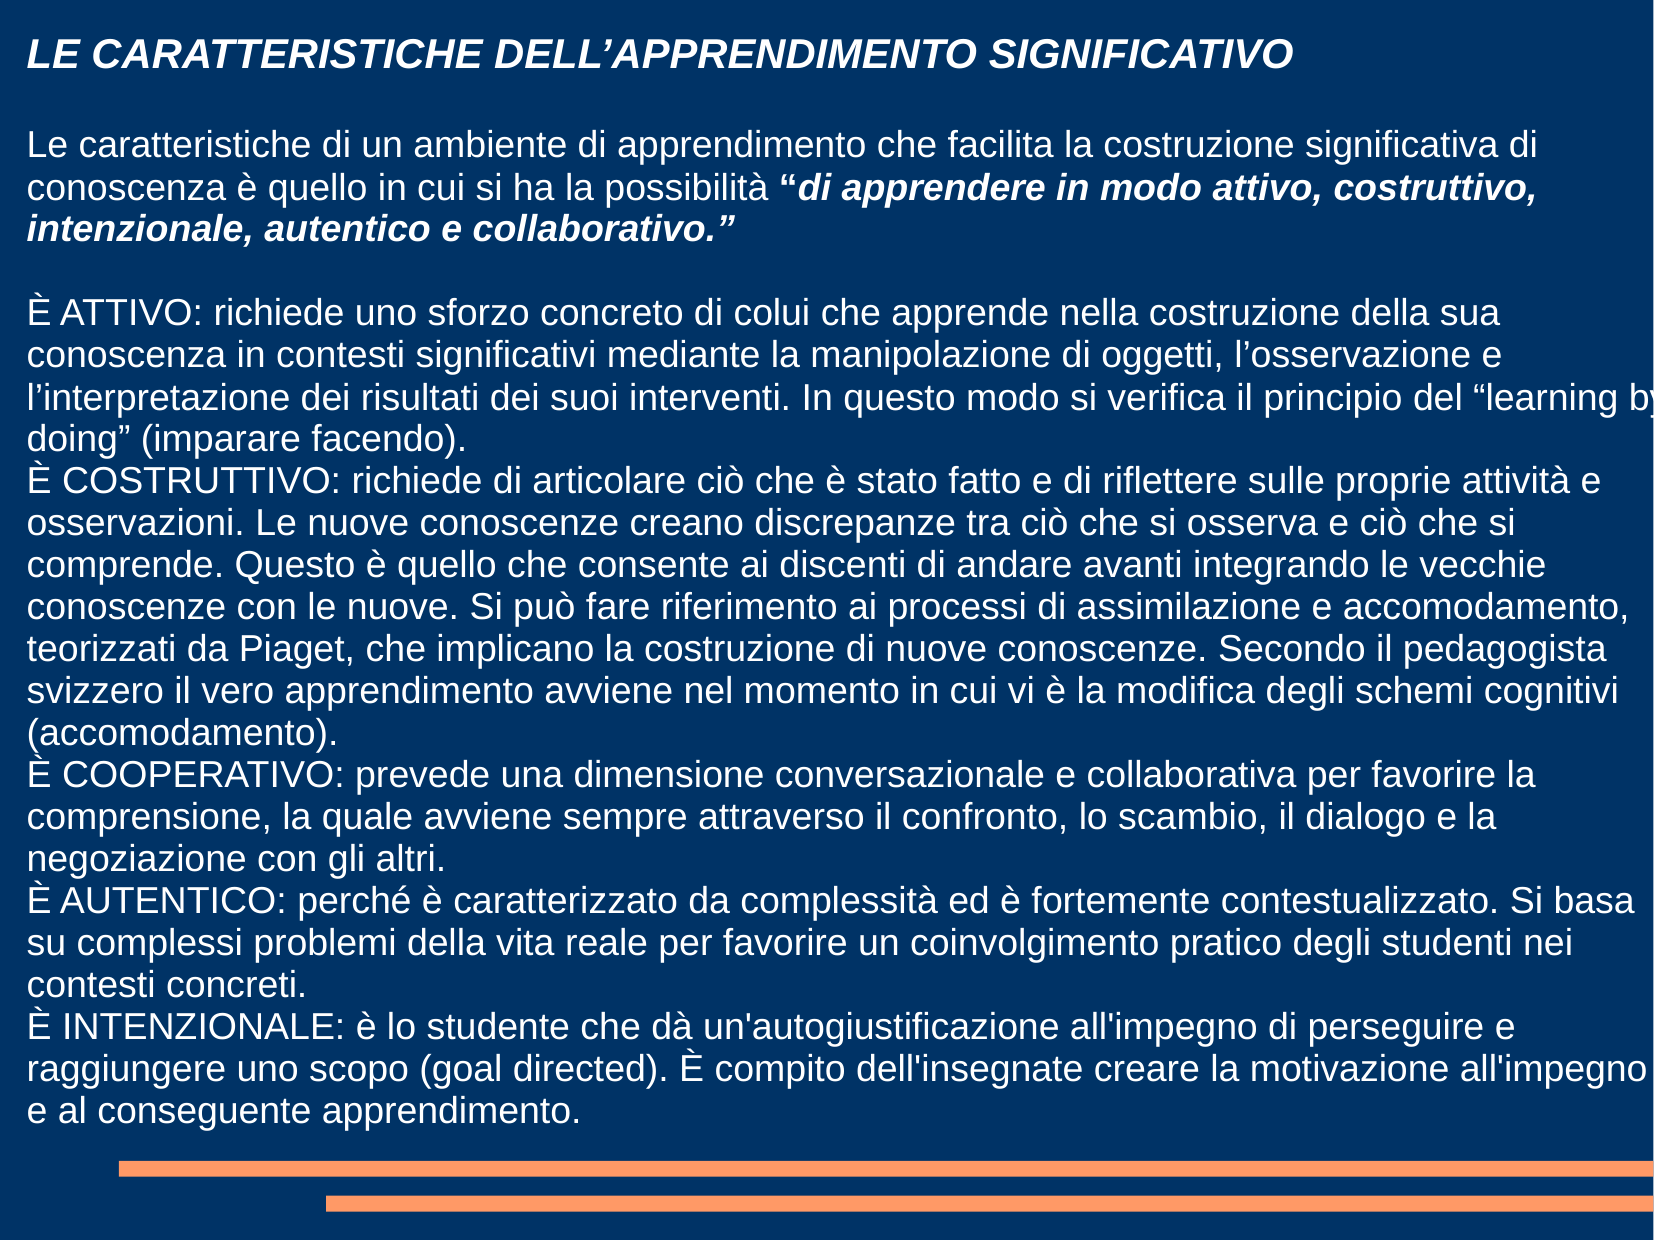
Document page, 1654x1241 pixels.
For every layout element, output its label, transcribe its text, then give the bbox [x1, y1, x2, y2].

text_box LE CARATTERISTICHE DELL’APPRENDIMENTO SIGNIFICATIVO Le caratteristiche di un ambiente di apprendimento che facilita la costruzione significativa di conoscenza è quello in cui si ha la possibilità “di apprendere in modo attivo, costruttivo, intenzionale, autentico e collaborativo.” È ATTIVO: richiede uno sforzo concreto di colui che apprende nella costruzione della sua conoscenza in contesti significativi mediante la manipolazione di oggetti, l’osservazione e l’interpretazione dei risultati dei suoi interventi. In questo modo si verifica il principio del “learning by doing” (imparare facendo). È COSTRUTTIVO: richiede di articolare ciò che è stato fatto e di riflettere sulle proprie attività e osservazioni. Le nuove conoscenze creano discrepanze tra ciò che si osserva e ciò che si comprende. Questo è quello che consente ai discenti di andare avanti integrando le vecchie conoscenze con le nuove. Si può fare riferimento ai processi di assimilazione e accomodamento, teorizzati da Piaget, che implicano la costruzione di nuove conoscenze. Secondo il pedagogista svizzero il vero apprendimento avviene nel momento in cui vi è la modifica degli schemi cognitivi (accomodamento). È COOPERATIVO: prevede una dimensione conversazionale e collaborativa per favorire la comprensione, la quale avviene sempre attraverso il confronto, lo scambio, il dialogo e la negoziazione con gli altri. È AUTENTICO: perché è caratterizzato da complessità ed è fortemente contestualizzato. Si basa su complessi problemi della vita reale per favorire un coinvolgimento pratico degli studenti nei contesti concreti. È INTENZIONALE: è lo studente che dà un'autogiustificazione all'impegno di perseguire e raggiungere uno scopo (goal directed). È compito dell'insegnate creare la motivazione all'impegno e al conseguente apprendimento. [11, 23, 1654, 1171]
